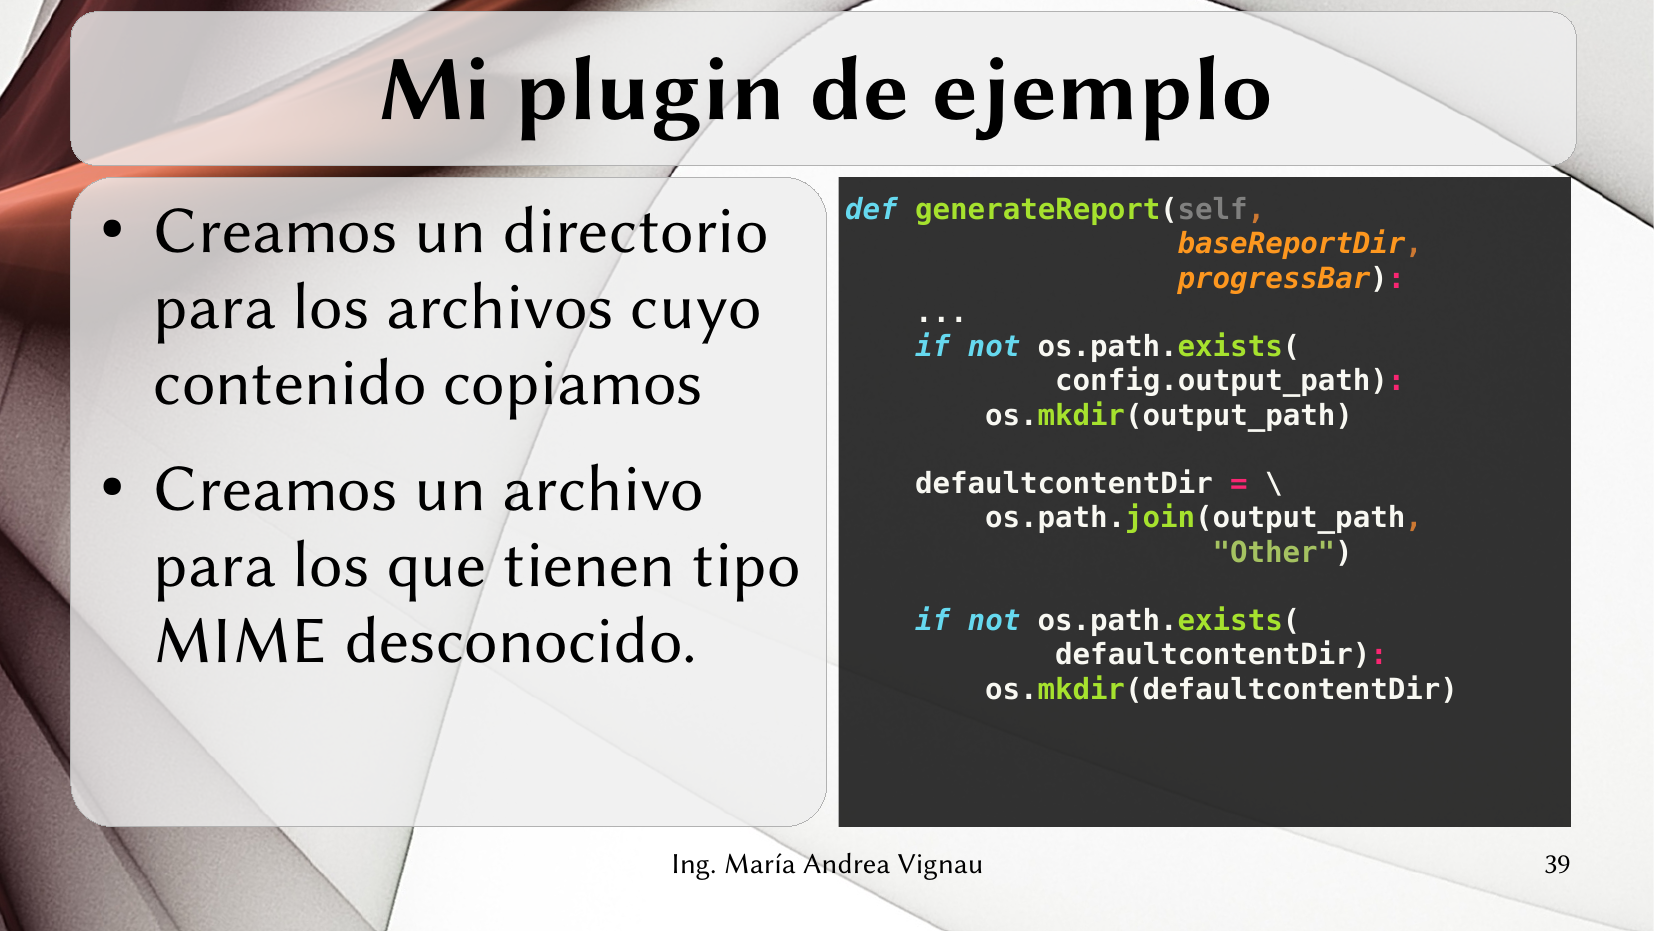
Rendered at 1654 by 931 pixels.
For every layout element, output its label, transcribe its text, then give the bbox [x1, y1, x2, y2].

list def generateReport(self, baseReportDir, progressBar): ... if not os.path.exists( config.output_path): os.mkdir(output_path) defaultcontentDir = \ os.path.join(output_path, "Other") if not os.path.exists( defaultcontentDir): os.mkdir(defaultcontentDir) [845, 192, 1572, 792]
title Mi plugin de ejemplo [82, 37, 1571, 142]
picture [0, 0, 1654, 931]
list Creamos un directorio para los archivos cuyo contenido copiamos Creamos un archivo para los que tienen tipo MIME desconocido. [82, 192, 809, 792]
